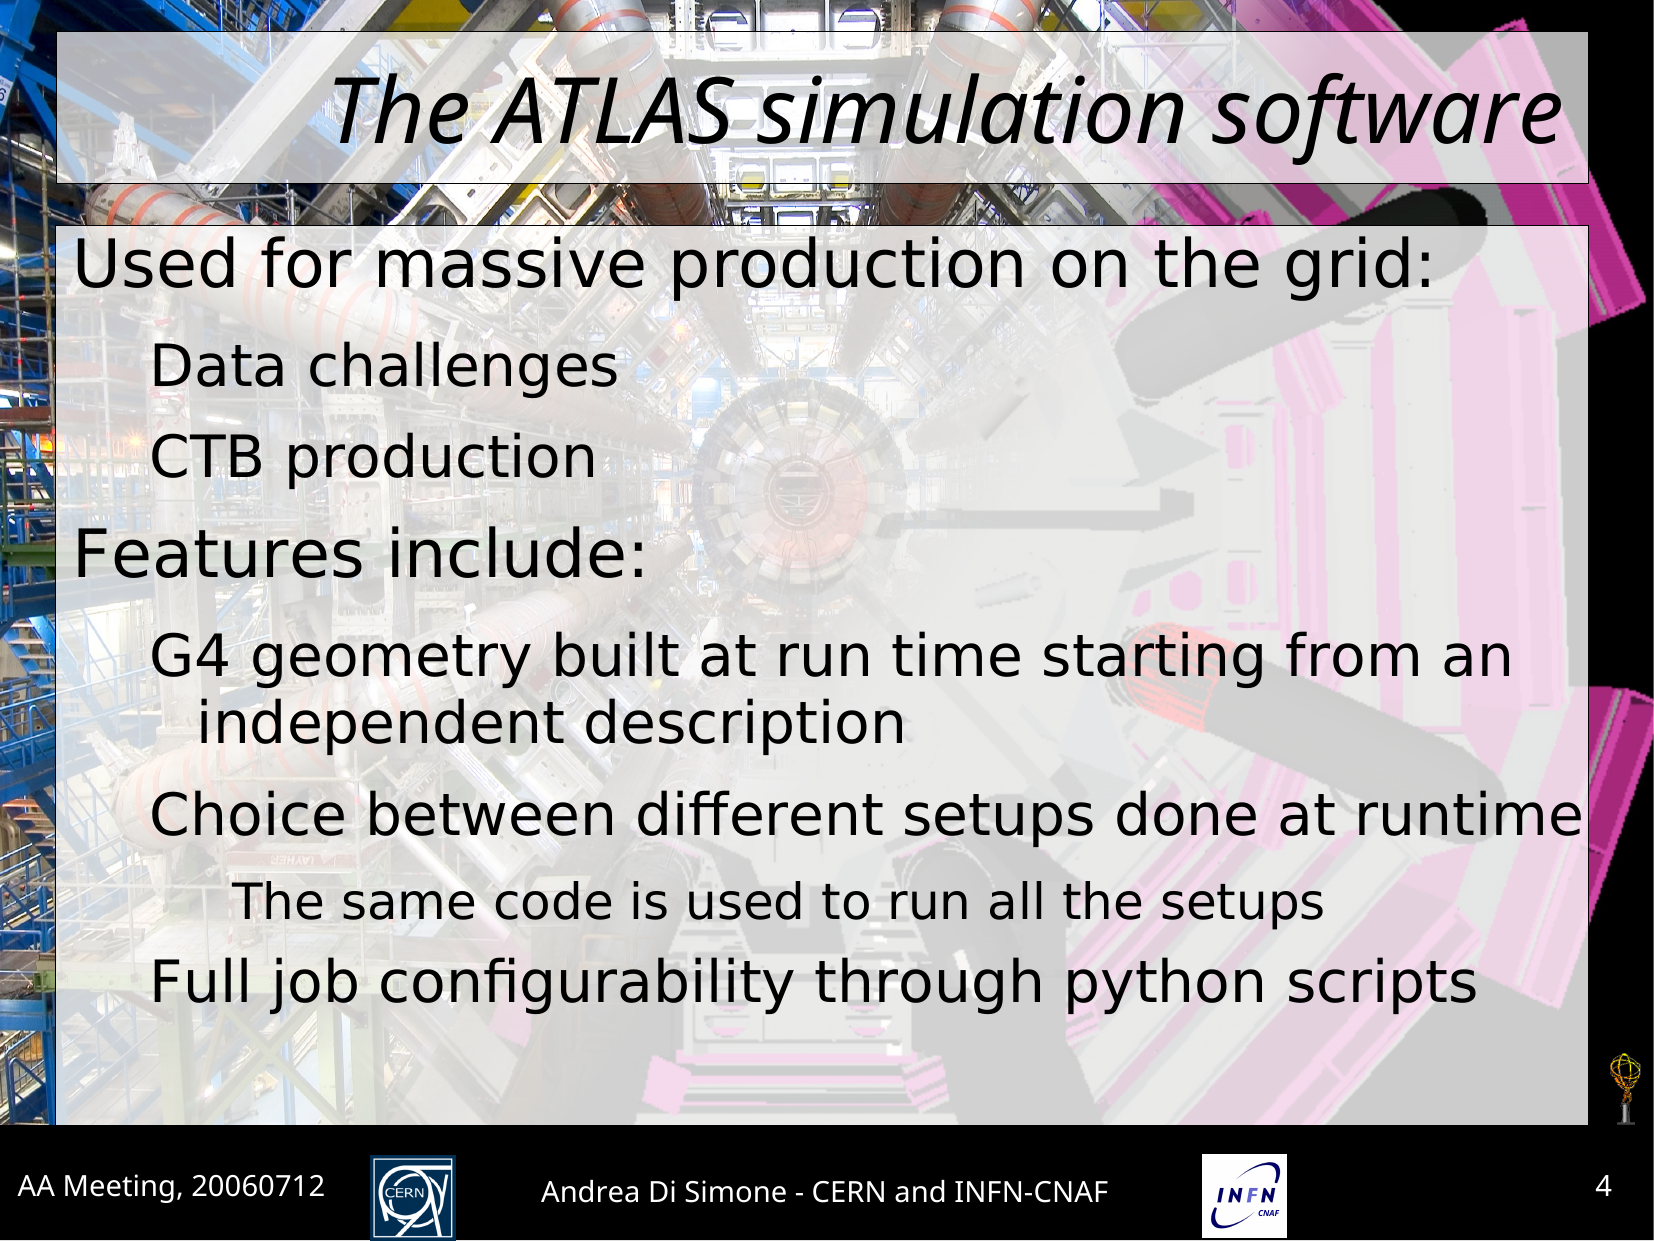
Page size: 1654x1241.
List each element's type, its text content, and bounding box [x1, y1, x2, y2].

picture [370, 1155, 456, 1241]
picture [0, 0, 1654, 1125]
list Used for massive production on the grid: Data challenges CTB production Features include: G4 geometry built at run time starting from an independent description Choice between different setups done at runtime The same code is used to run all the setups Full job configurability through python scripts [55, 225, 1589, 1126]
title The ATLAS simulation software [56, 31, 1589, 184]
picture [1202, 1154, 1287, 1238]
